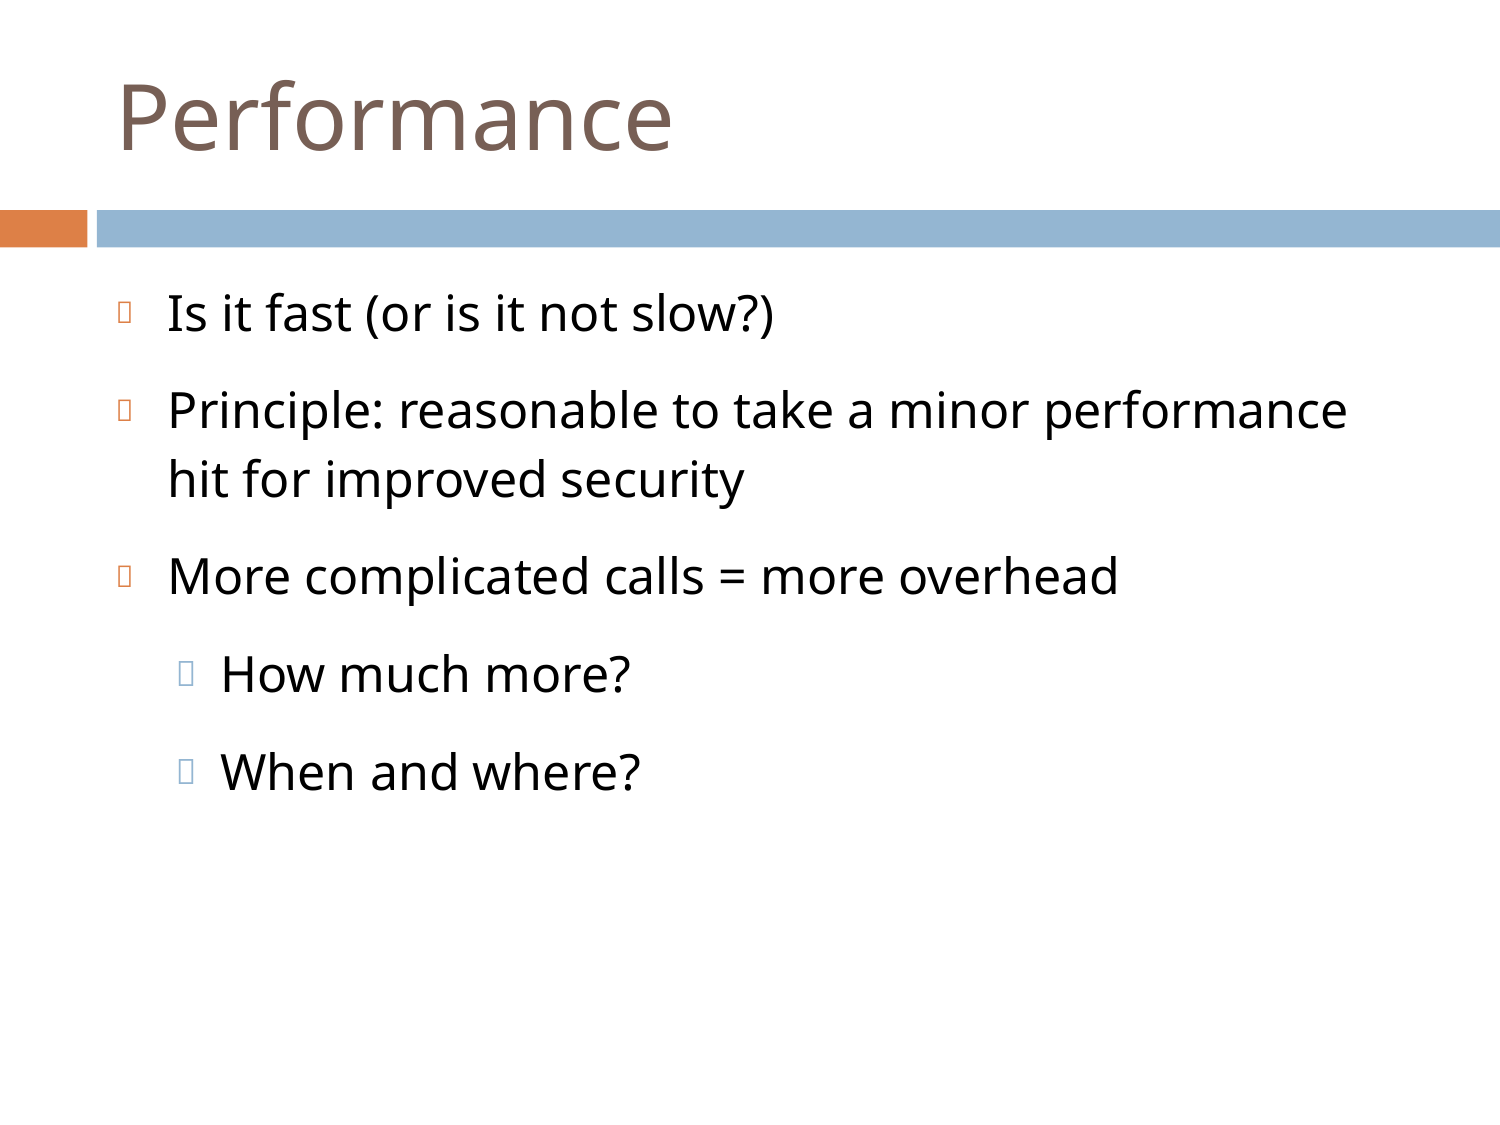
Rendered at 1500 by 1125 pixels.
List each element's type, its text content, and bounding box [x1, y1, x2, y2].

list Is it fast (or is it not slow?) Principle: reasonable to take a minor performance hit for improved security More complicated calls = more overhead How much more? When and where? [100, 262, 1438, 1028]
title Performance [100, 37, 1438, 200]
